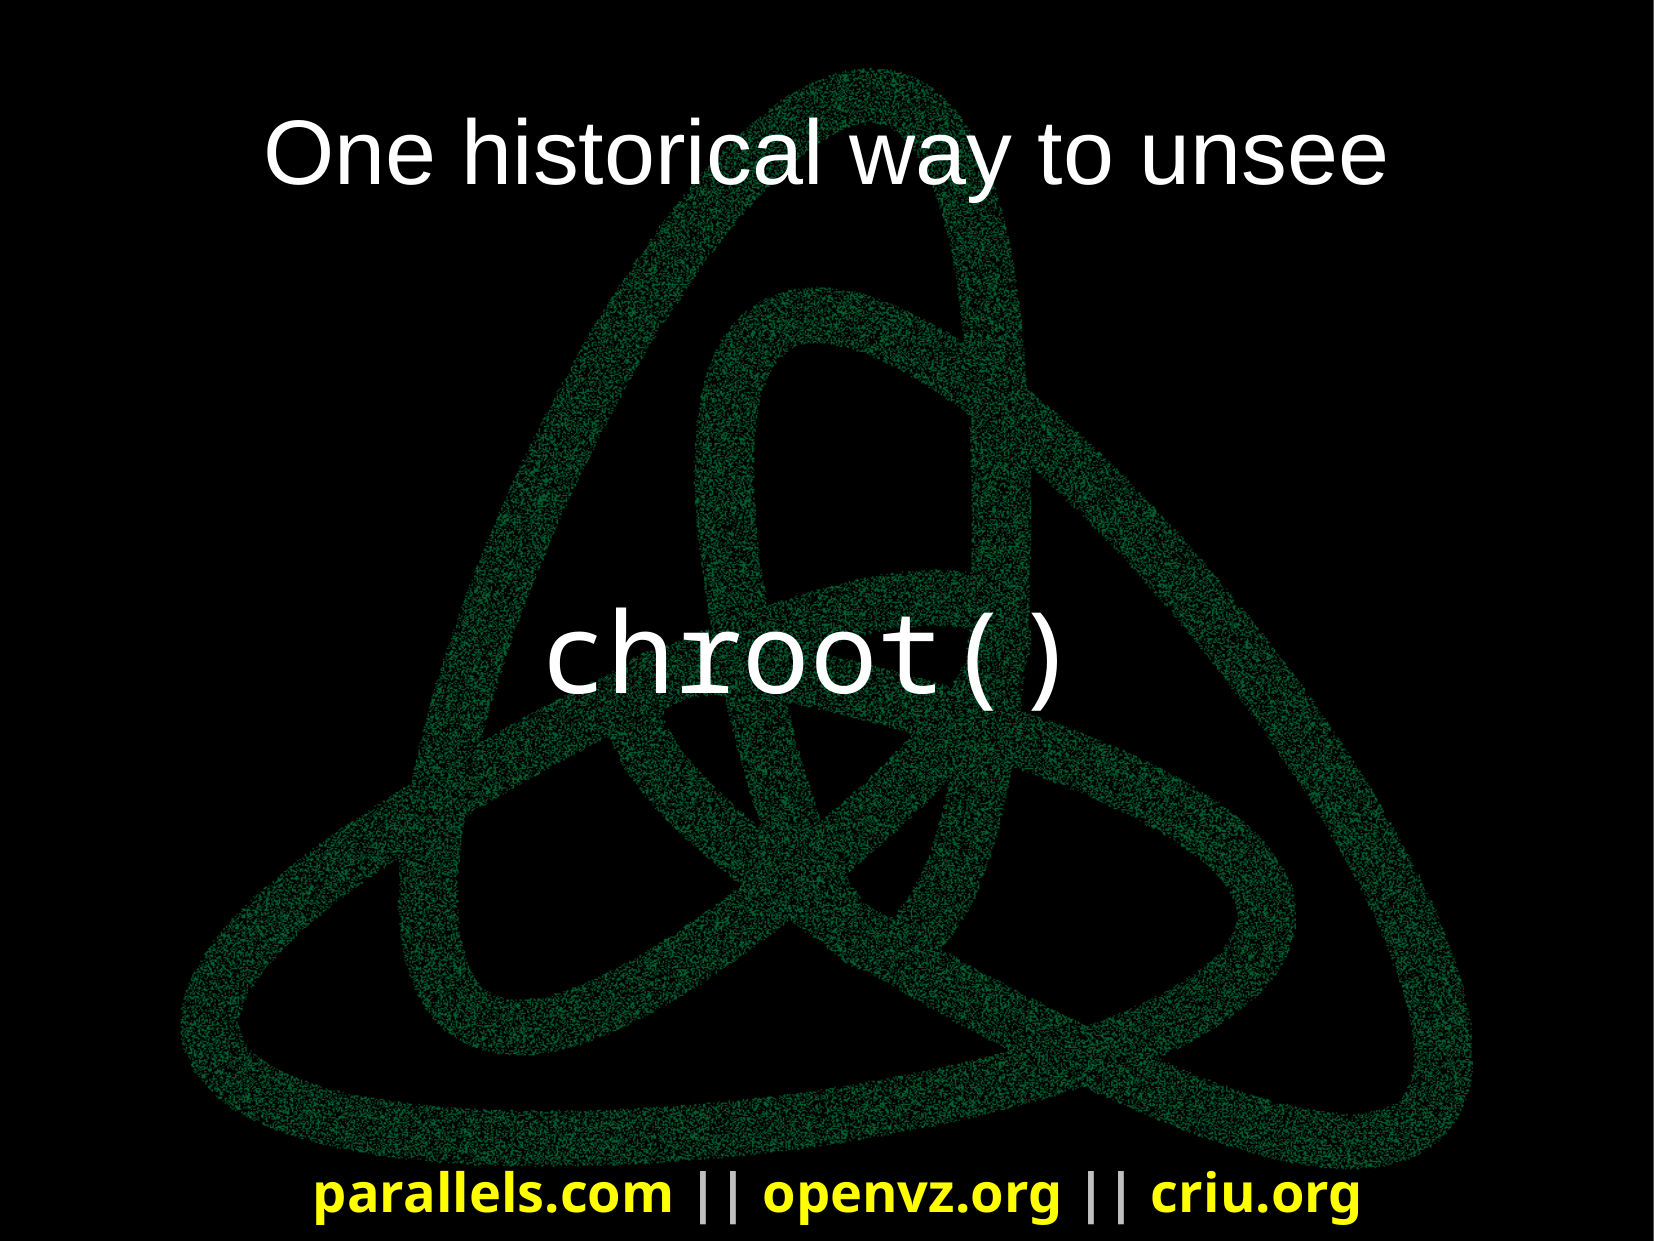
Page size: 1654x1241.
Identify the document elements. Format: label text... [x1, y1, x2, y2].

subtitle chroot() [82, 290, 1538, 1010]
picture [0, 0, 1654, 1241]
title One historical way to unsee [82, 49, 1571, 257]
